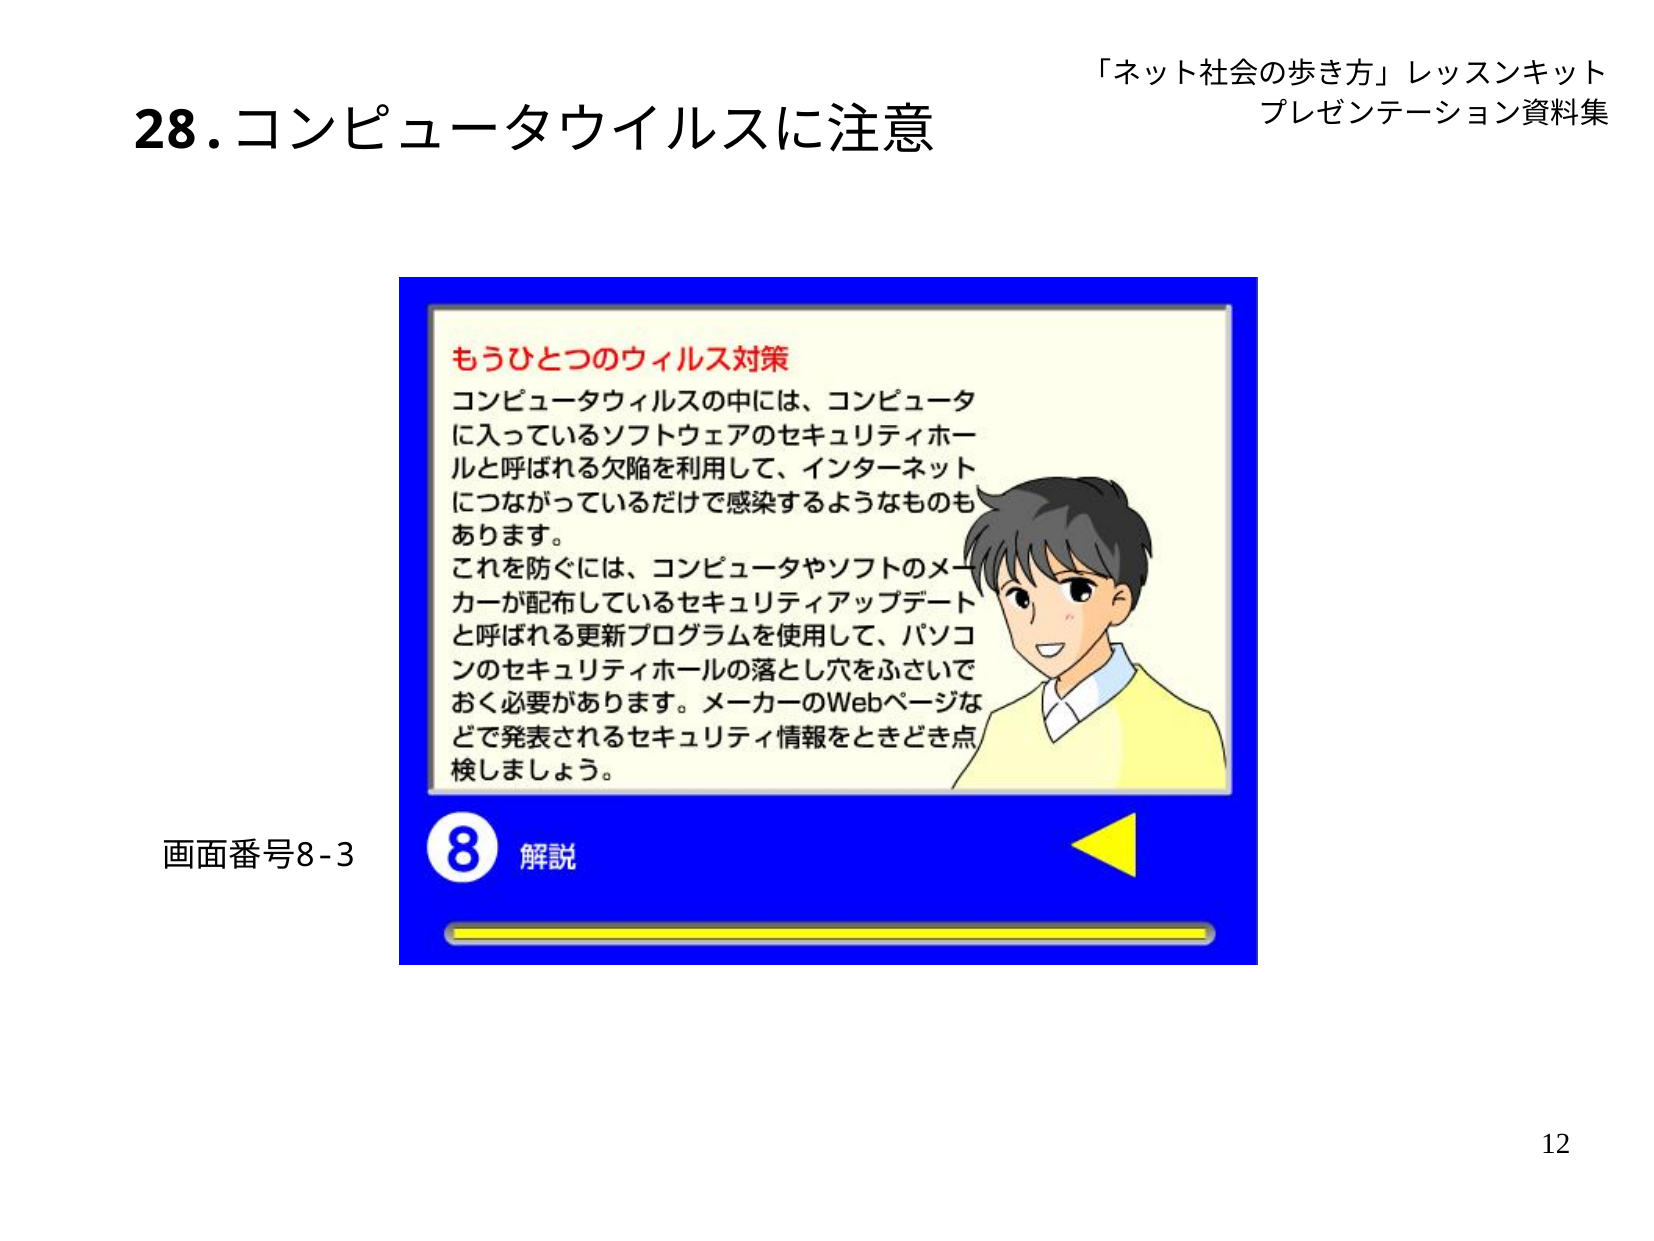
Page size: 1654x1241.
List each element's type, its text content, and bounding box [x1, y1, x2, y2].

picture [399, 277, 1258, 965]
text_box 画面番号8-3 [147, 826, 384, 882]
text_box 「ネット社会の歩き方」レッスンキット プレゼンテーション資料集 [1062, 44, 1625, 139]
text_box 28.コンピュータウイルスに注意 [118, 88, 1241, 169]
